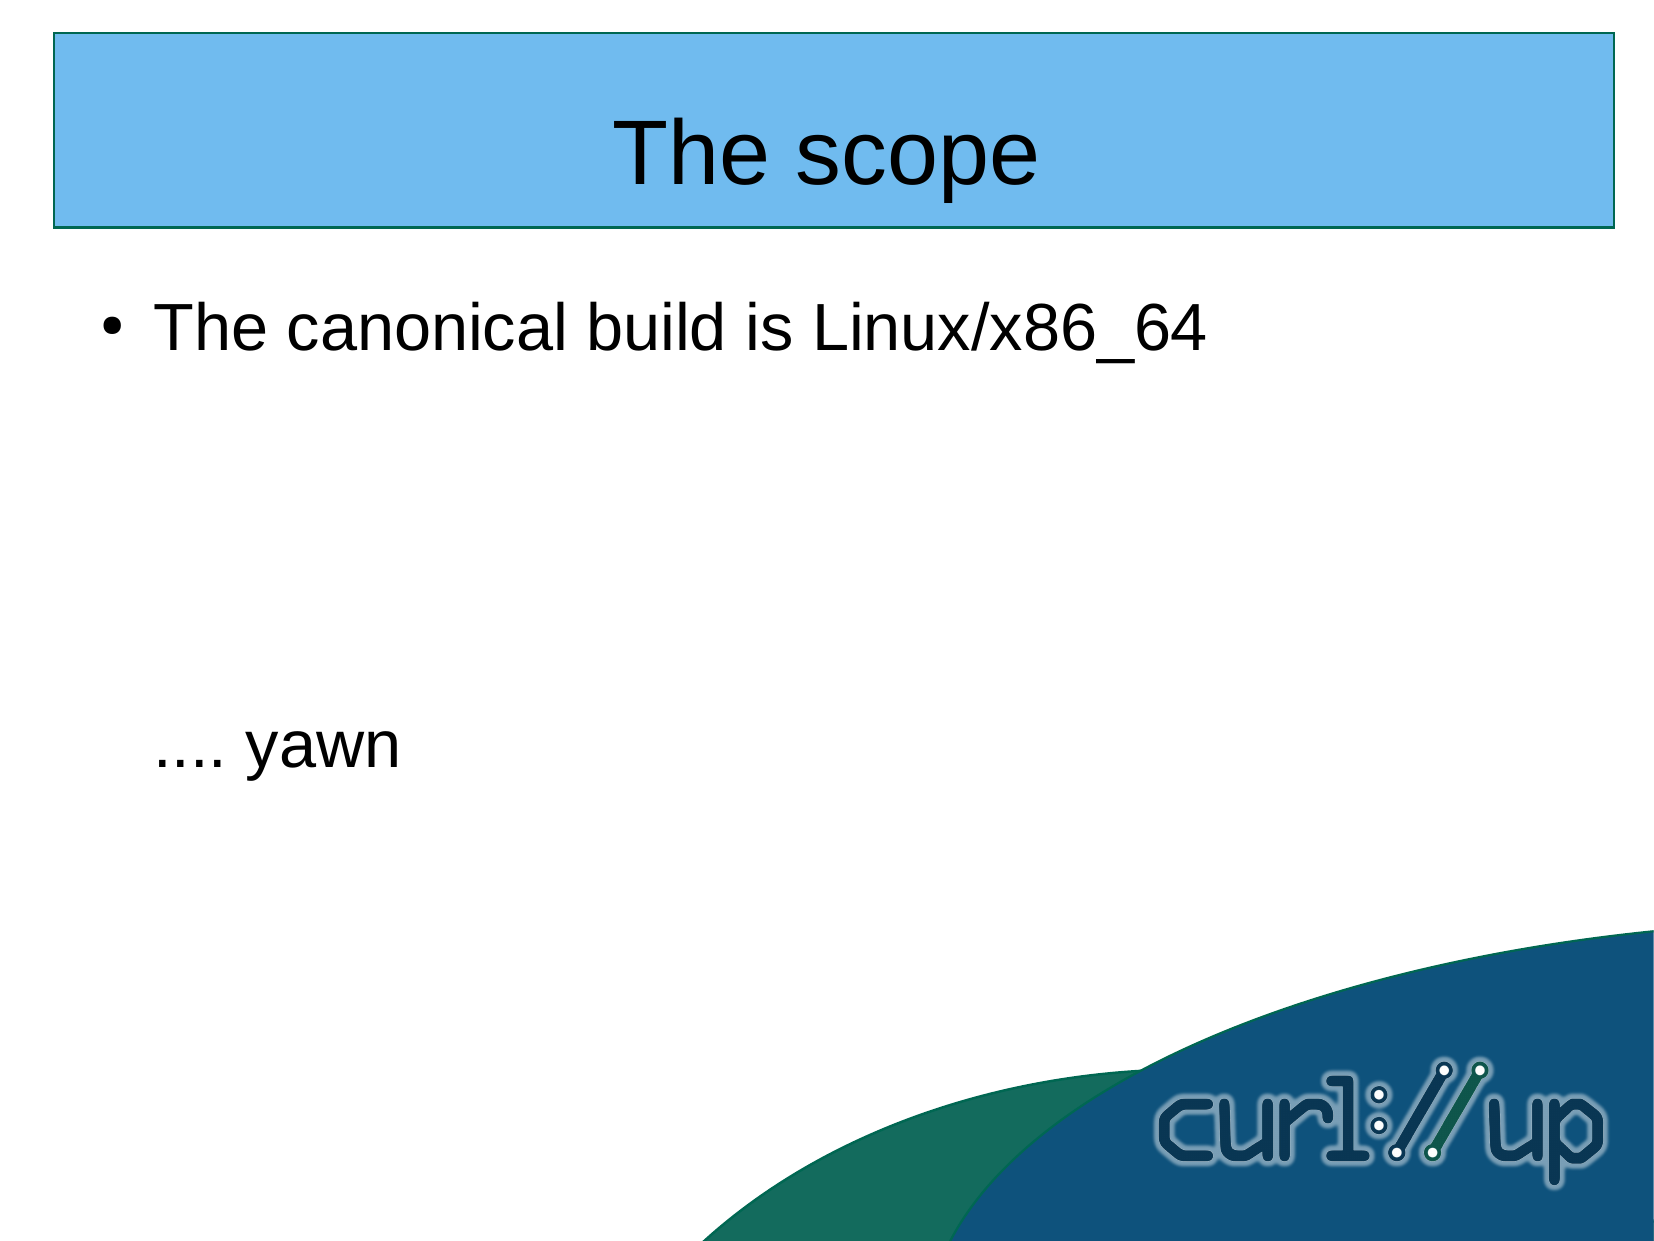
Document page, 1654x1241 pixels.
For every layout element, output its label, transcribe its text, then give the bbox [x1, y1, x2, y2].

title The scope [82, 49, 1571, 257]
list The canonical build is Linux/x86_64 .... yawn [82, 290, 1571, 1010]
